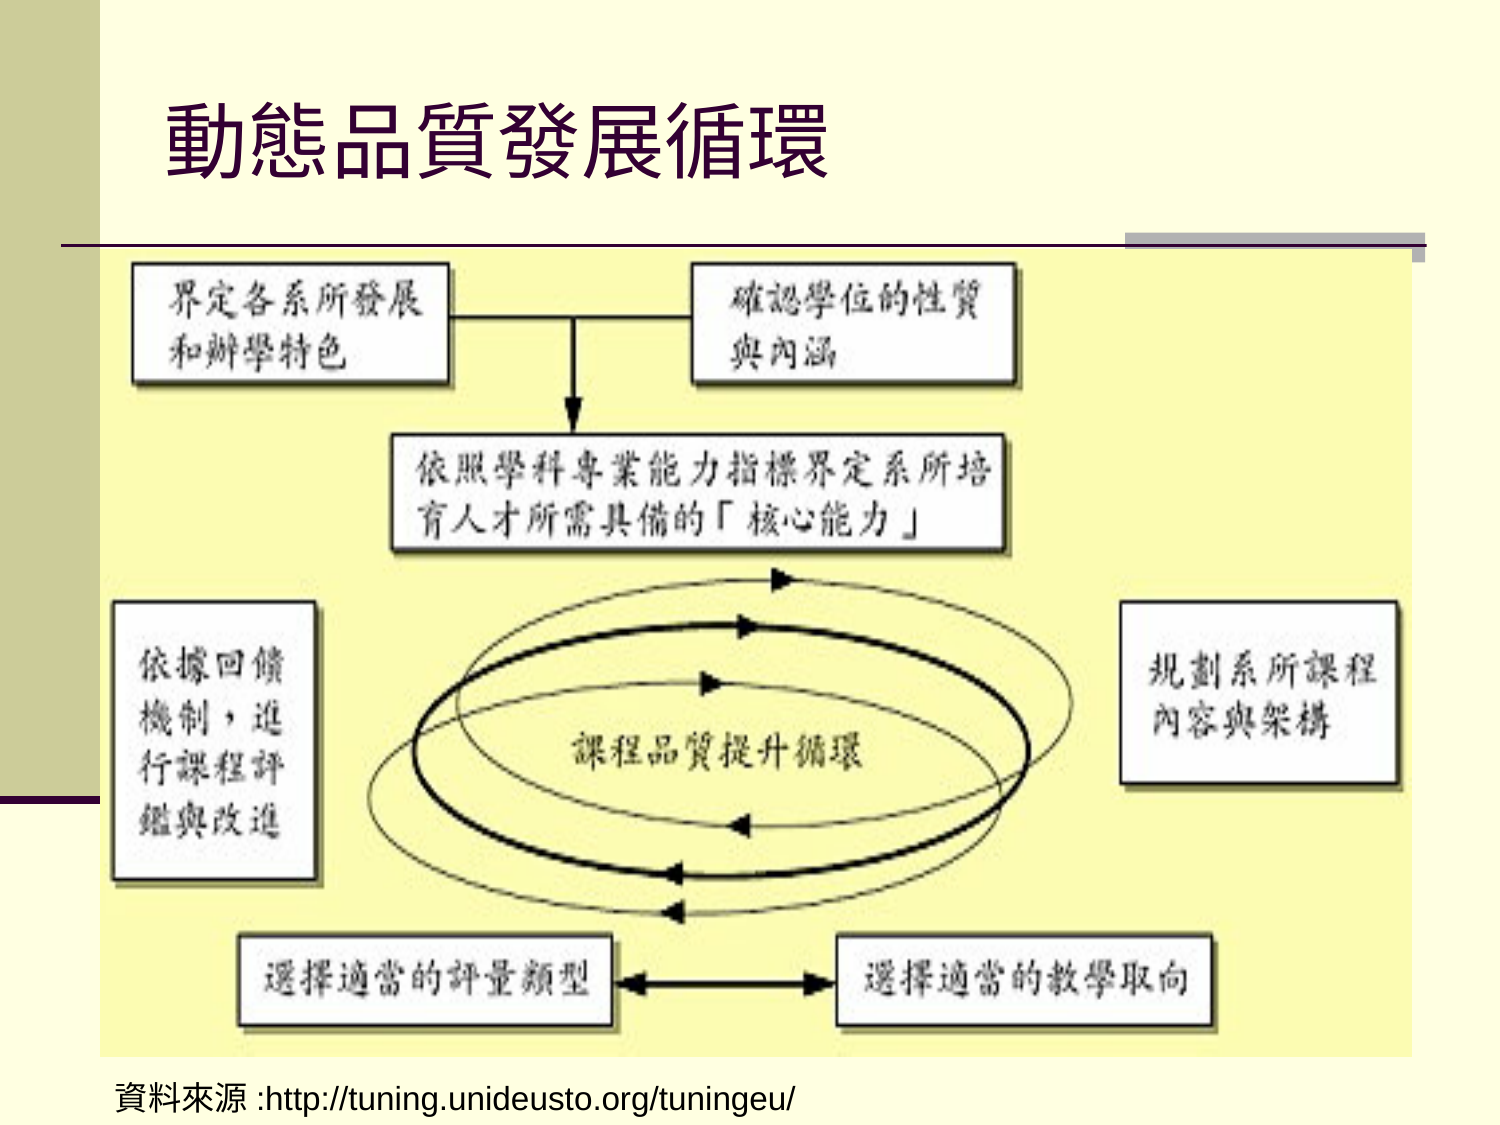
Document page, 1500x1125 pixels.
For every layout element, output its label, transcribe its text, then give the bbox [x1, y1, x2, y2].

list [100, 249, 1412, 1057]
text_box 資料來源:http://tuning.unideusto.org/tuningeu/ [100, 1069, 1270, 1125]
title 動態品質發展循環 [150, 45, 1426, 234]
